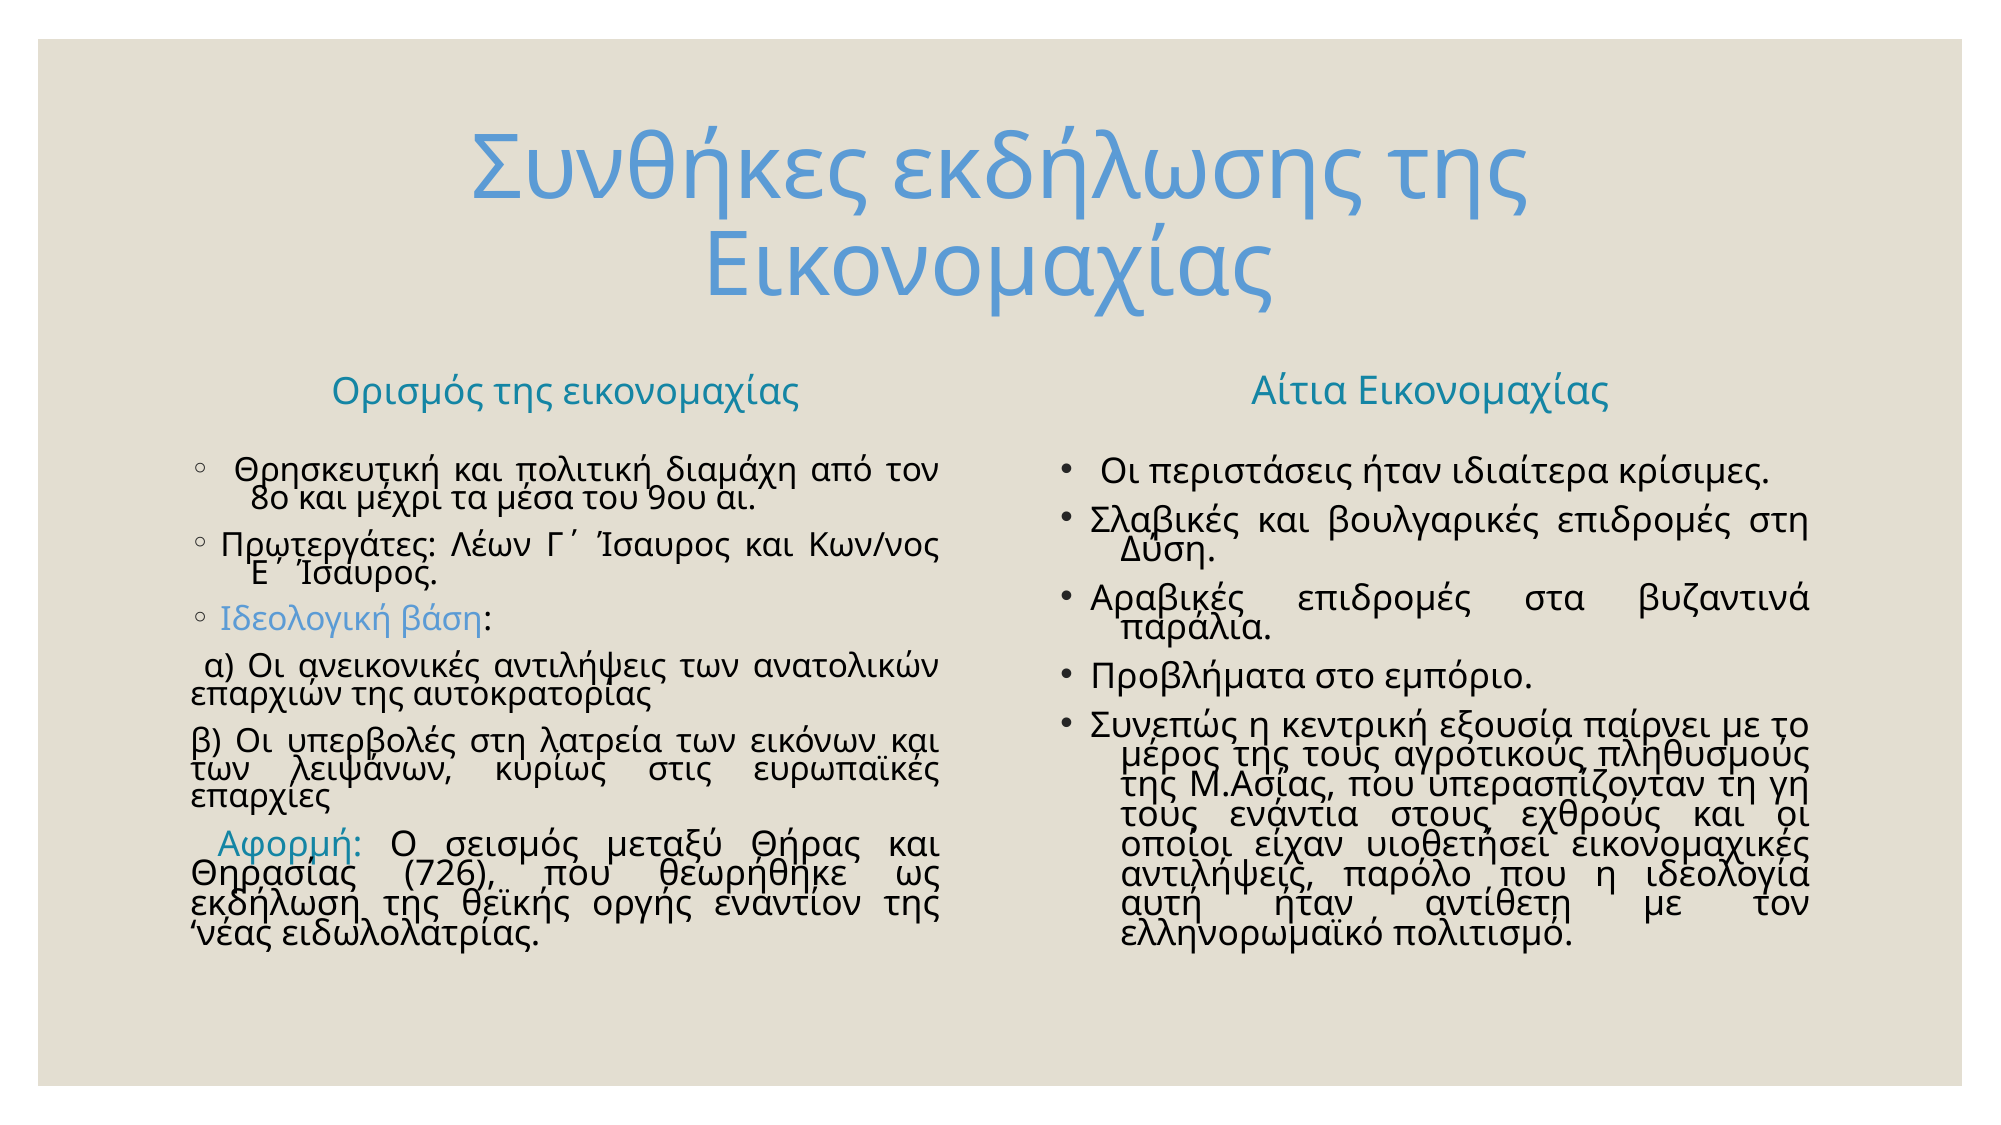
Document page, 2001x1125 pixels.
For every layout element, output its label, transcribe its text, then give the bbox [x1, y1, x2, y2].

list Οι περιστάσεις ήταν ιδιαίτερα κρίσιμες. Σλαβικές και βουλγαρικές επιδρομές στη Δύση. Αραβικές επιδρομές στα βυζαντινά παράλια. Προβλήματα στο εμπόριο. Συνεπώς η κεντρική εξουσία παίρνει με το μέρος της τους αγροτικούς πληθυσμούς της Μ.Ασίας, που υπερασπίζονταν τη γη τους ενάντια στους εχθρούς και οι οποίοι είχαν υιοθετήσει εικονομαχικές αντιλήψεις, παρόλο που η ιδεολογία αυτή ήταν αντίθετη με τον ελληνορωμαϊκό πολιτισμό. [1045, 452, 1826, 978]
list Αίτια Εικονομαχίας [1045, 340, 1826, 446]
list Ορισμός της εικονομαχίας [175, 340, 956, 446]
list Θρησκευτική και πολιτική διαμάχη από τον 8ο και μέχρι τα μέσα του 9ου αι. Πρωτεργάτες: Λέων Γ΄ Ίσαυρος και Κων/νος Ε΄ Ίσαυρος. Ιδεολογική βάση: α) Οι ανεικονικές αντιλήψεις των ανατολικών επαρχιών της αυτοκρατορίας β) Οι υπερβολές στη λατρεία των εικόνων και των λειψάνων, κυρίως στις ευρωπαϊκές επαρχίες Αφορμή: Ο σεισμός μεταξύ Θήρας και Θηρασίας (726), που θεωρήθηκε ως εκδήλωση της θεϊκής οργής εναντίον της ‘νέας ειδωλολατρίας. [175, 452, 956, 978]
title Συνθήκες εκδήλωσης της Εικονομαχίας [174, 105, 1825, 331]
